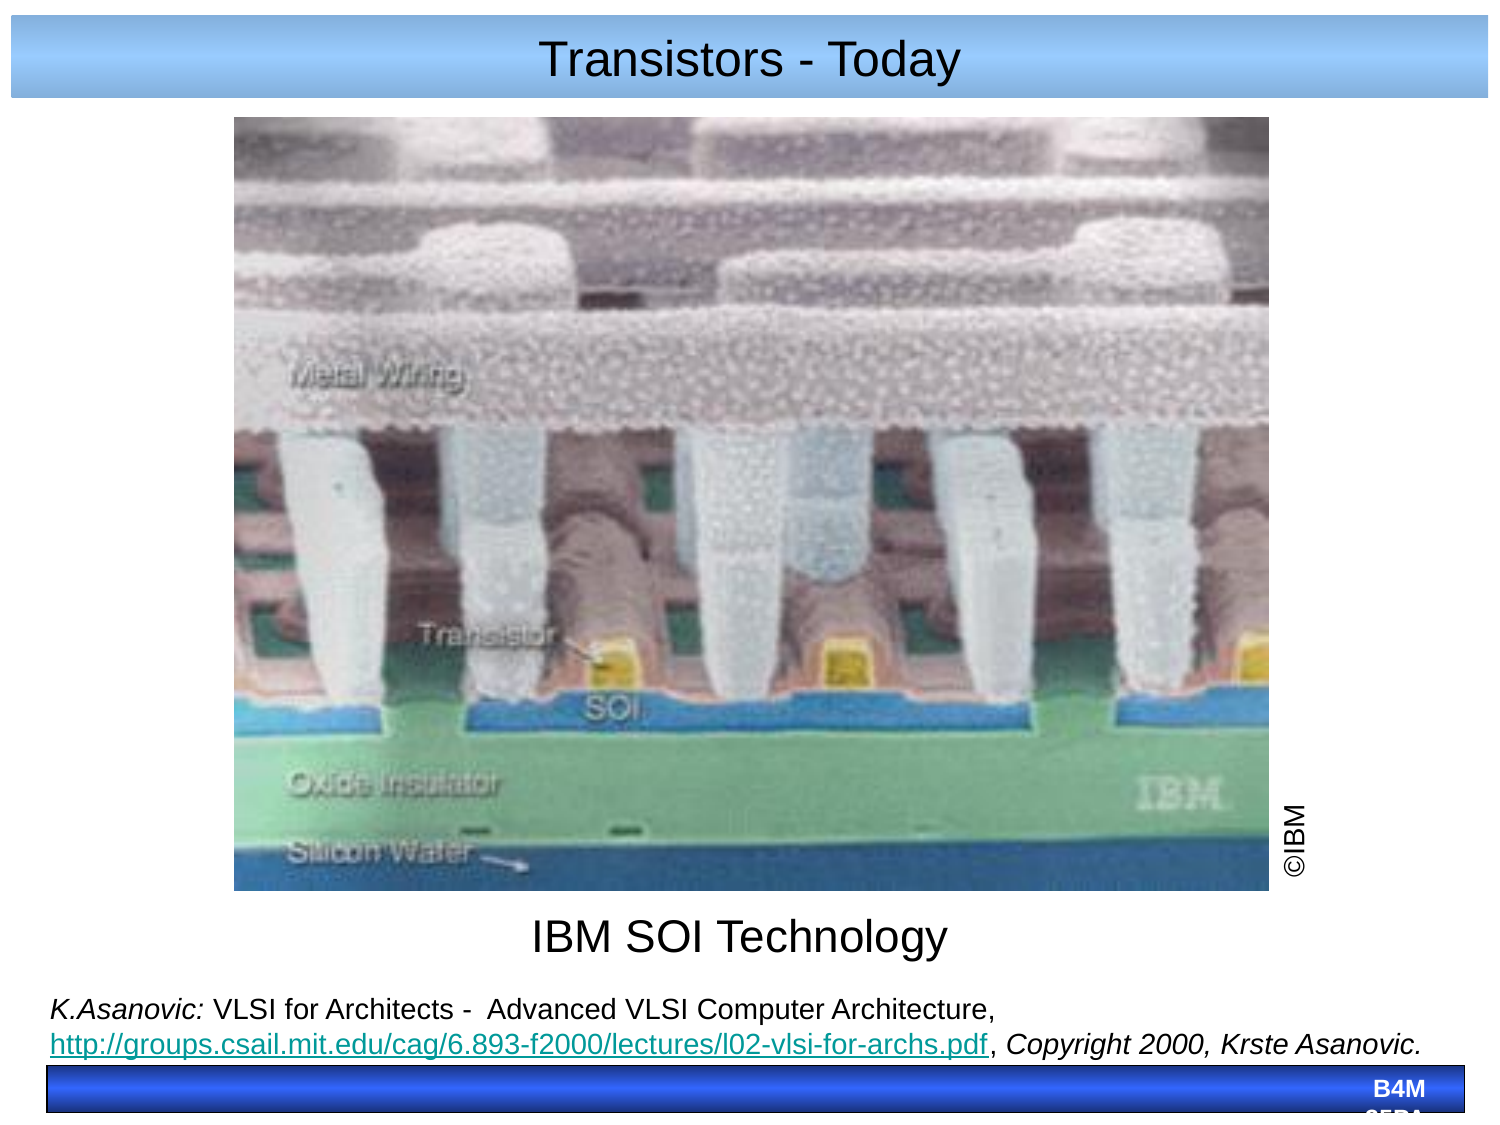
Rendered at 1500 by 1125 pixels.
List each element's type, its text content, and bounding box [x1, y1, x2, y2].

picture [234, 117, 1269, 891]
text_box ©IBM [1268, 790, 1317, 891]
text_box K.Asanovic: VLSI for Architects - Advanced VLSI Computer Architecture, http://groups.csail.mit.edu/cag/6.893-f2000/lectures/l02-vlsi-for-archs.pdf, Copyright 2000, Krste Asanovic. [35, 982, 1500, 1108]
text_box IBM SOI Technology [518, 900, 1019, 969]
title Transistors - Today [11, 15, 1489, 98]
